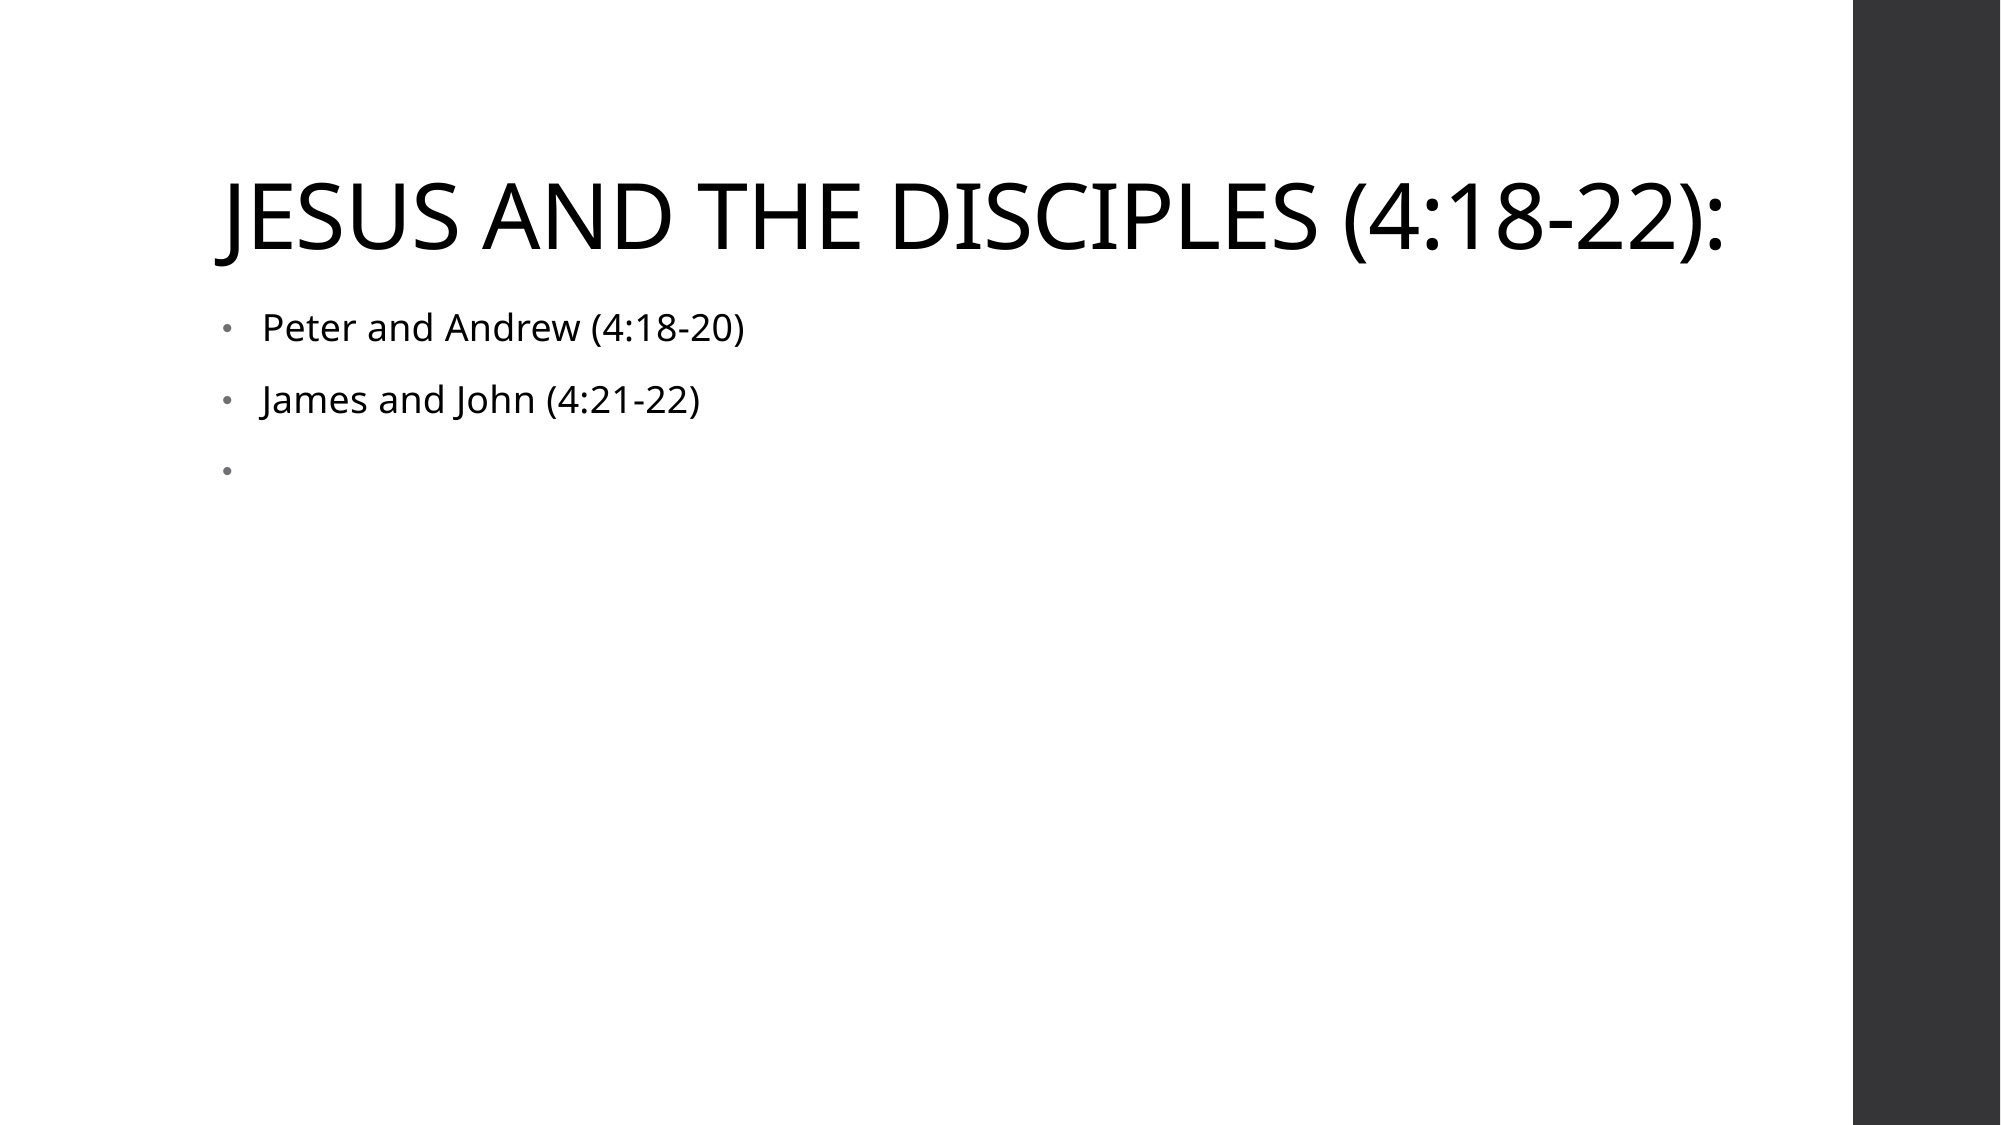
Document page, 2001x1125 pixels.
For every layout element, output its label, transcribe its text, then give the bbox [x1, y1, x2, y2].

list Peter and Andrew (4:18-20) James and John (4:21-22) [206, 299, 1617, 1014]
title JESUS AND THE DISCIPLES (4:18-22): [206, 60, 1797, 278]
